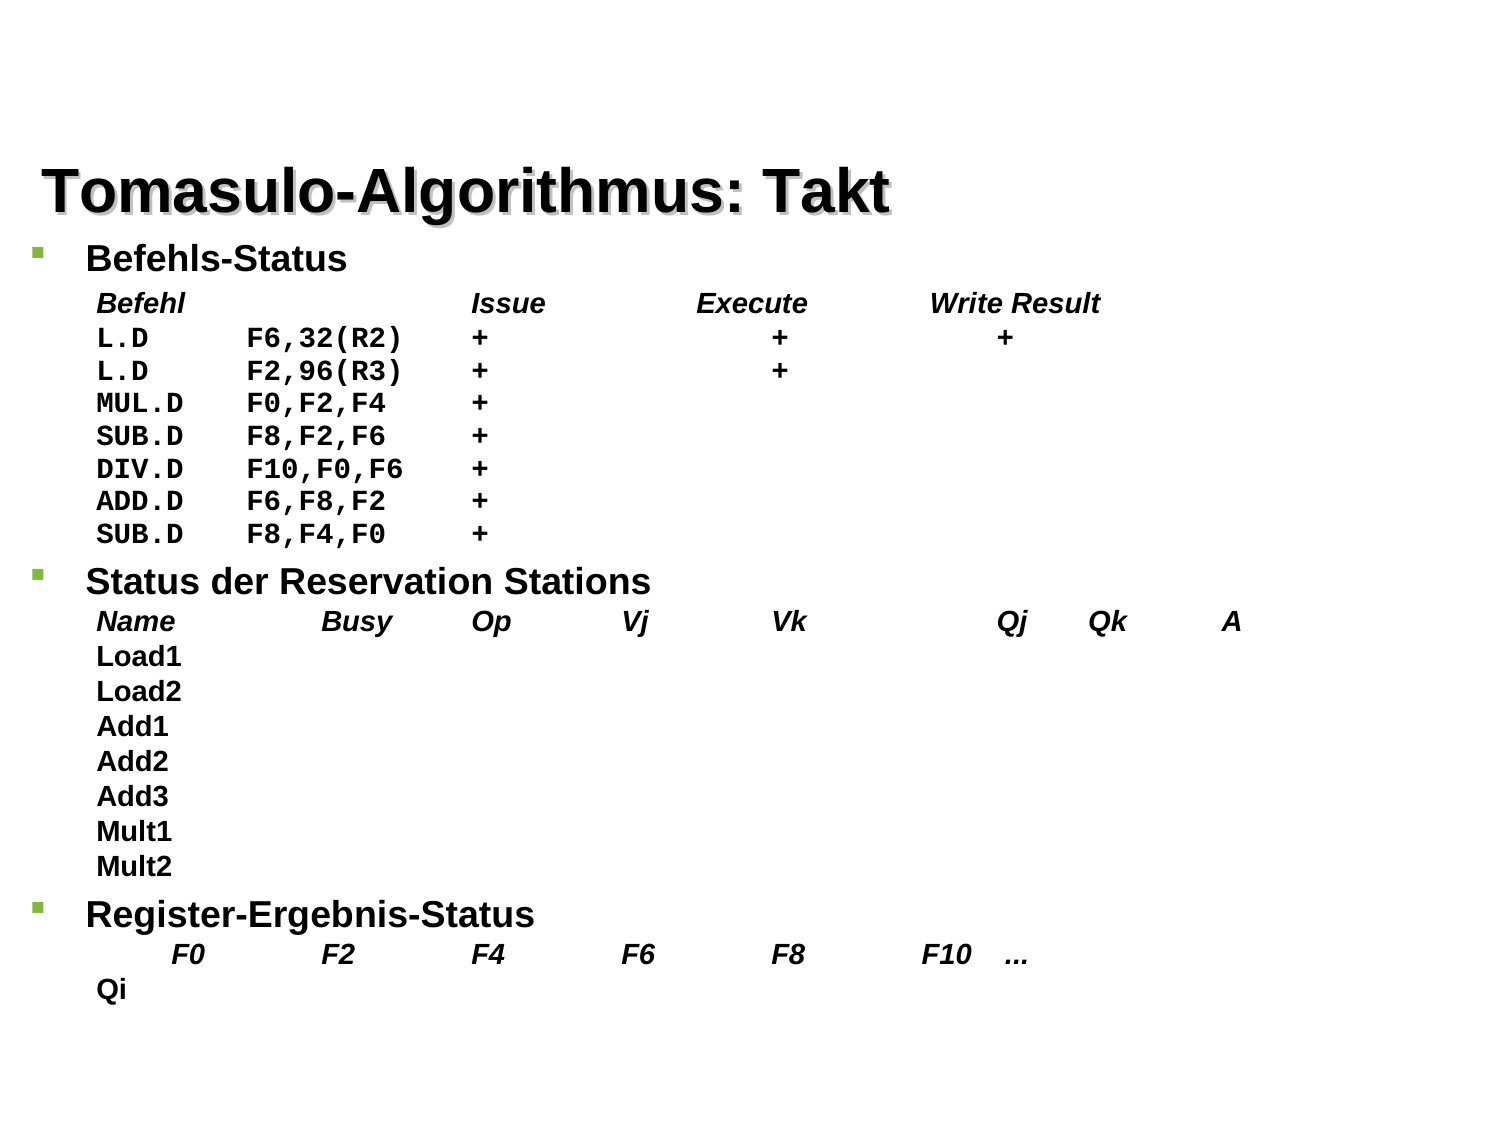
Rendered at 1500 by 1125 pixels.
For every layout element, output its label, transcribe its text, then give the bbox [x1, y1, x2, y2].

list Befehls-Status Befehl Issue Execute Write Result L.D F6,32(R2) + + + L.D F2,96(R3) + + MUL.D F0,F2,F4 + SUB.D F8,F2,F6 + DIV.D F10,F0,F6 + ADD.D F6,F8,F2 + SUB.D F8,F4,F0 + Status der Reservation Stations Name Busy Op Vj Vk Qj Qk A Load1 Load2 Add1 Add2 Add3 Mult1 Mult2 Register-Ergebnis-Status F0 F2 F4 F6 F8 F10 ... Qi [29, 237, 1448, 1059]
title Tomasulo-Algorithmus: Takt [41, 103, 1500, 279]
